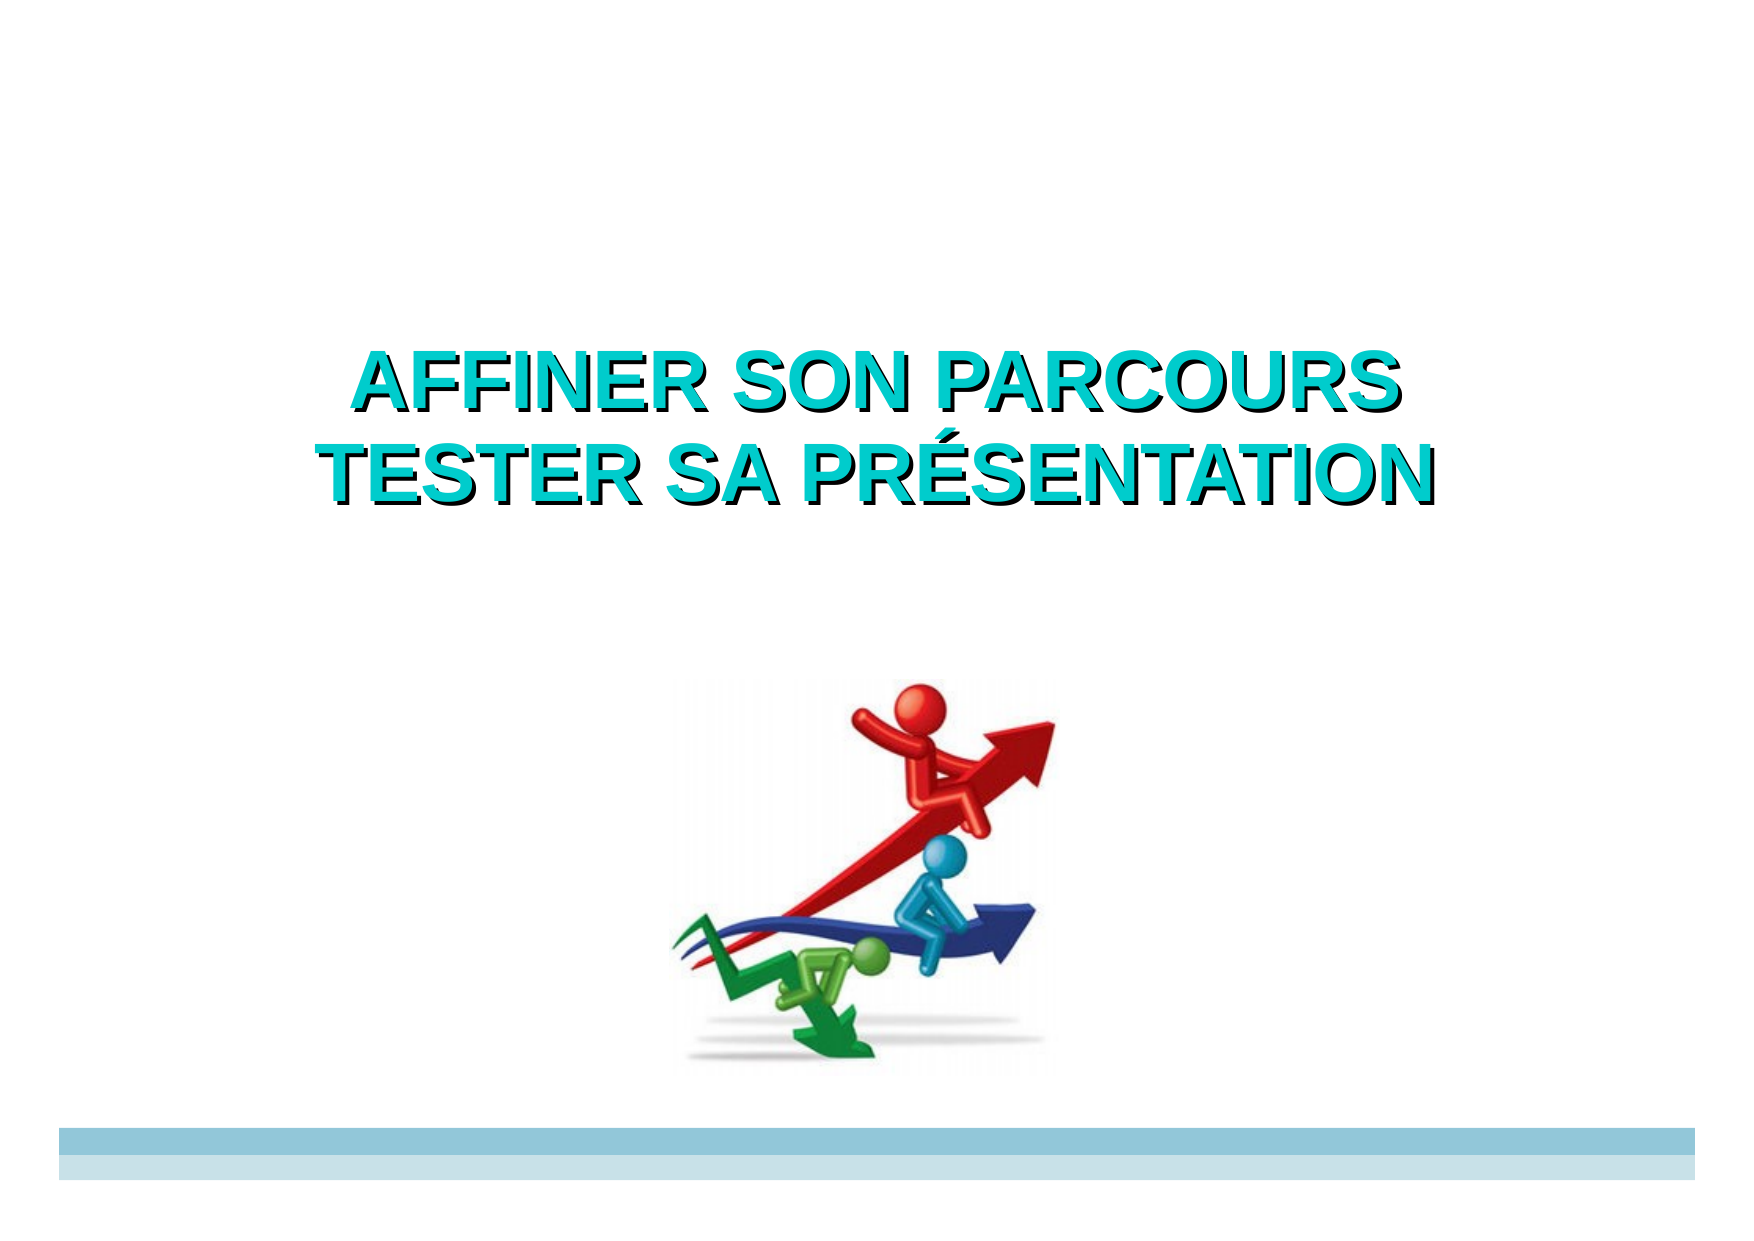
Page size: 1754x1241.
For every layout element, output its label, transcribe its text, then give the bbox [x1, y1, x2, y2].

picture [669, 679, 1060, 1076]
title AFFINER SON PARCOURS TESTER SA PRÉSENTATION [145, 249, 1631, 604]
